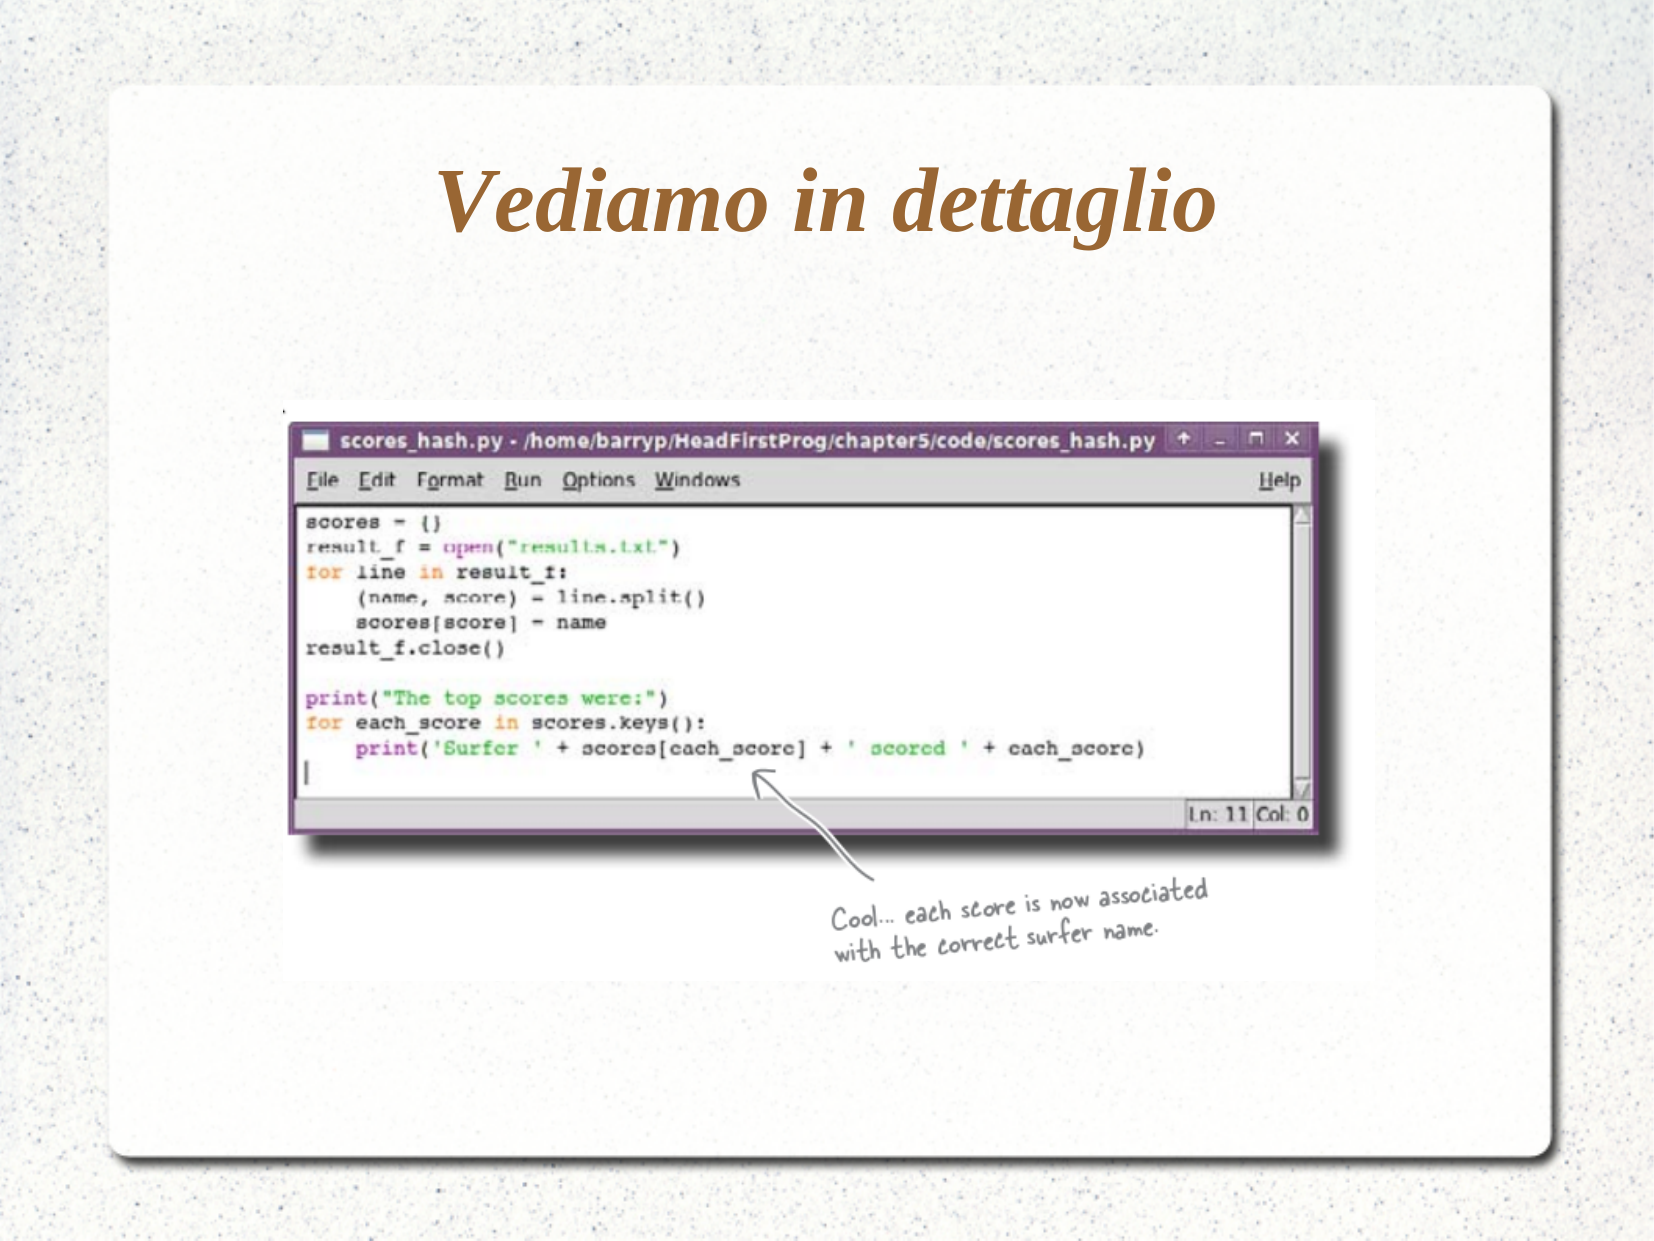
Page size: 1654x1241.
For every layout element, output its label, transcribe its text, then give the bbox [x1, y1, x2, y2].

picture [0, 0, 1654, 1241]
title Vediamo in dettaglio [118, 96, 1536, 304]
